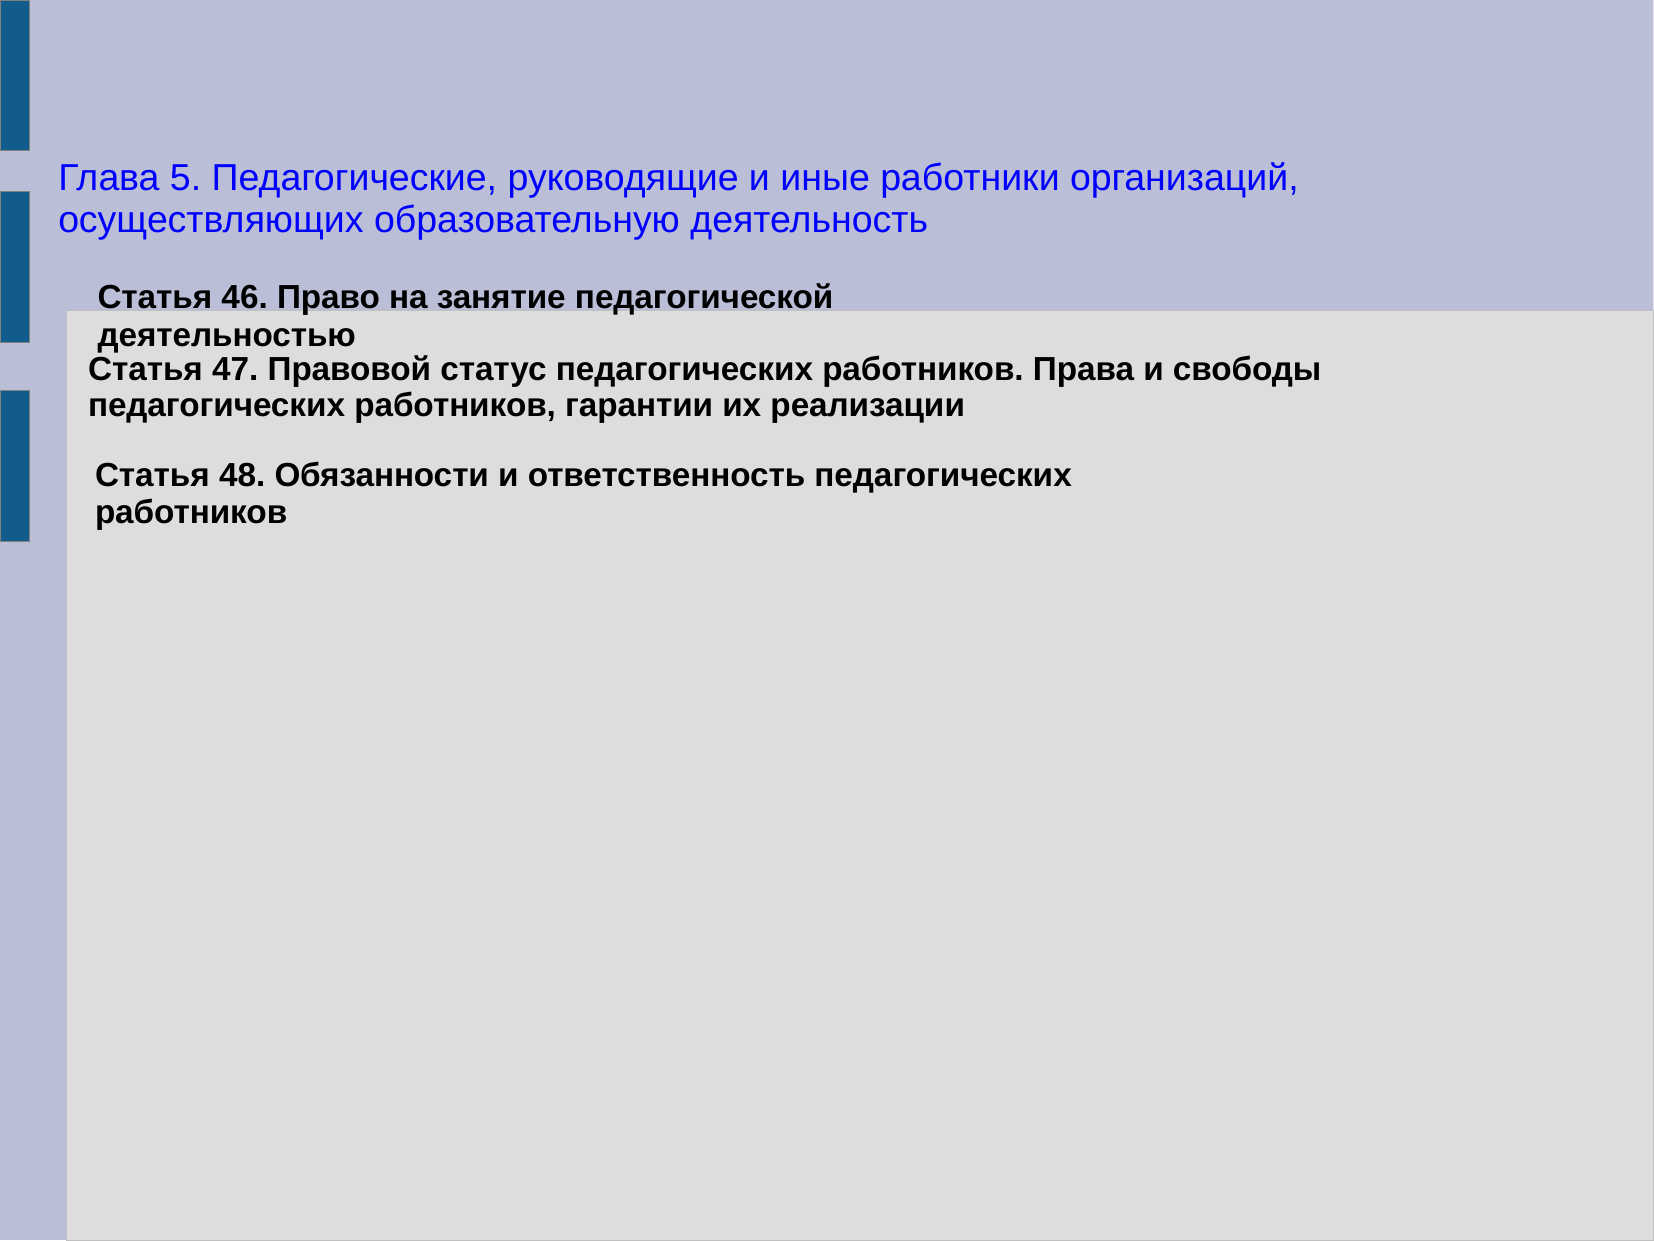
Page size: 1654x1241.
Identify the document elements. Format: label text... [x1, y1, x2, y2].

text_box Статья 48. Обязанности и ответственность педагогических работников [80, 448, 1288, 550]
text_box Статья 47. Правовой статус педагогических работников. Права и свободы педагогических работников, гарантии их реализации [73, 342, 1501, 482]
text_box Статья 46. Право на занятие педагогической деятельностью [82, 271, 1116, 342]
text_box Глава 5. Педагогические, руководящие и иные работники организаций, осуществляющих образовательную деятельность [43, 149, 1630, 249]
